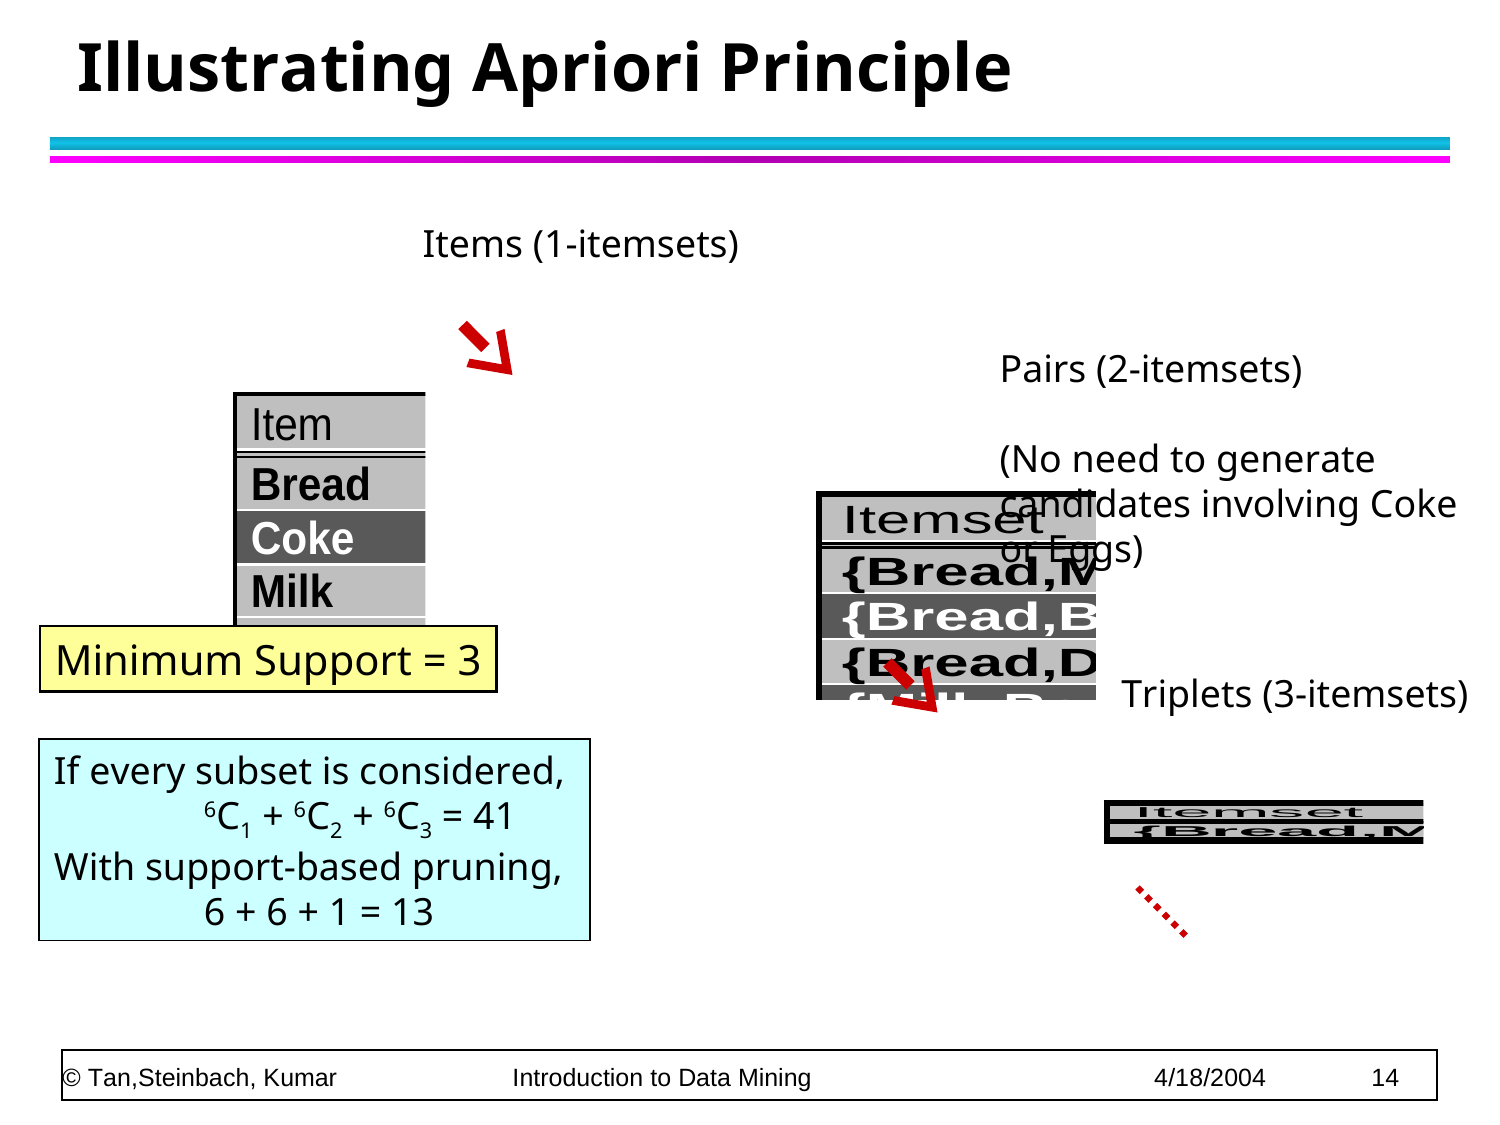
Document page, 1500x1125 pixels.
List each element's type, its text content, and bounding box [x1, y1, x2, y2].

text_box If every subset is considered, 6C1 + 6C2 + 6C3 = 41 With support-based pruning, 6 + 6 + 1 = 13 [39, 739, 591, 941]
text_box Triplets (3-itemsets) [1106, 662, 1484, 723]
chart [50, 224, 426, 626]
chart [800, 750, 1424, 879]
text_box Items (1-itemsets) [408, 212, 755, 273]
chart [549, 350, 1096, 700]
text_box Pairs (2-itemsets) (No need to generate candidates involving Coke or Eggs) [984, 337, 1474, 578]
text_box Minimum Support = 3 [39, 626, 497, 692]
title Illustrating Apriori Principle [62, 22, 1421, 113]
